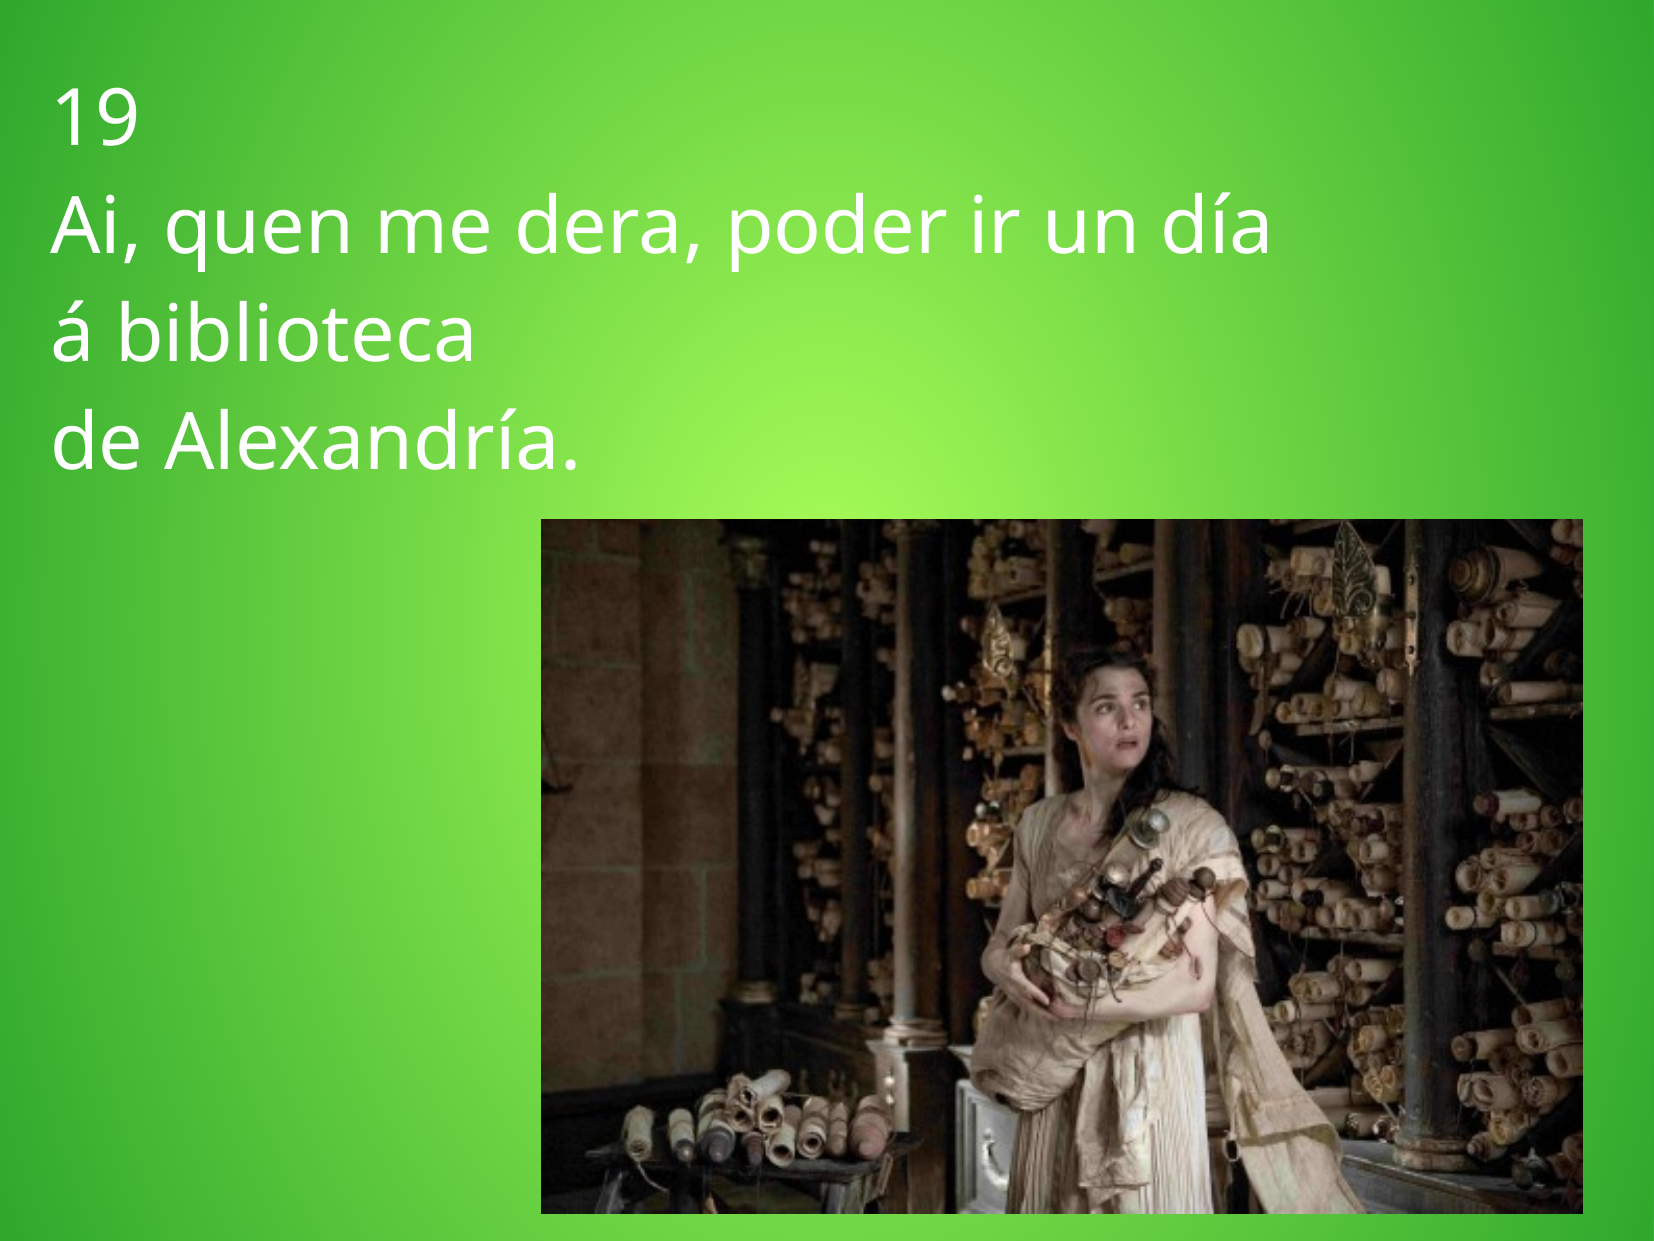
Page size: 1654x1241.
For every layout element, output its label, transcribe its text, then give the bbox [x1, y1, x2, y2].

picture [541, 519, 1583, 1214]
text_box 19 Ai, quen me dera, poder ir un día á biblioteca de Alexandría. [35, 53, 1654, 509]
